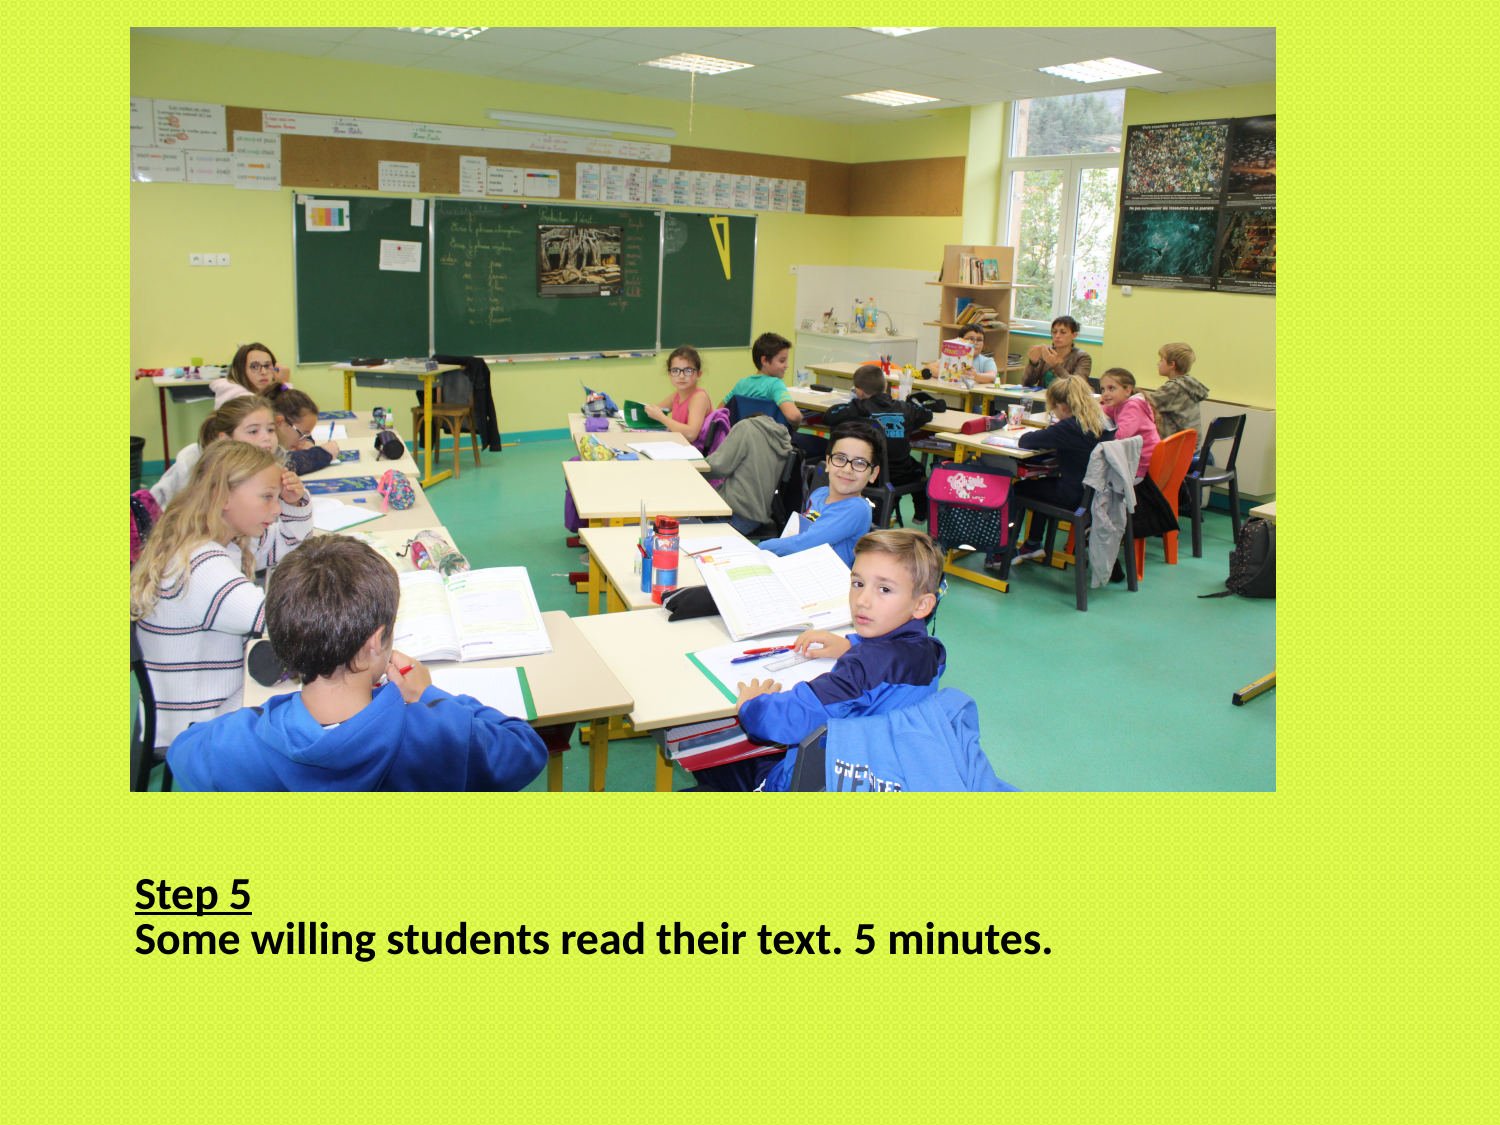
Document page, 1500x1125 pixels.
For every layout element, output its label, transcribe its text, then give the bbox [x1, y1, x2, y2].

title Step 5 Some willing students read their text. 5 minutes. [134, 850, 1276, 1050]
picture [0, 0, 1500, 1125]
